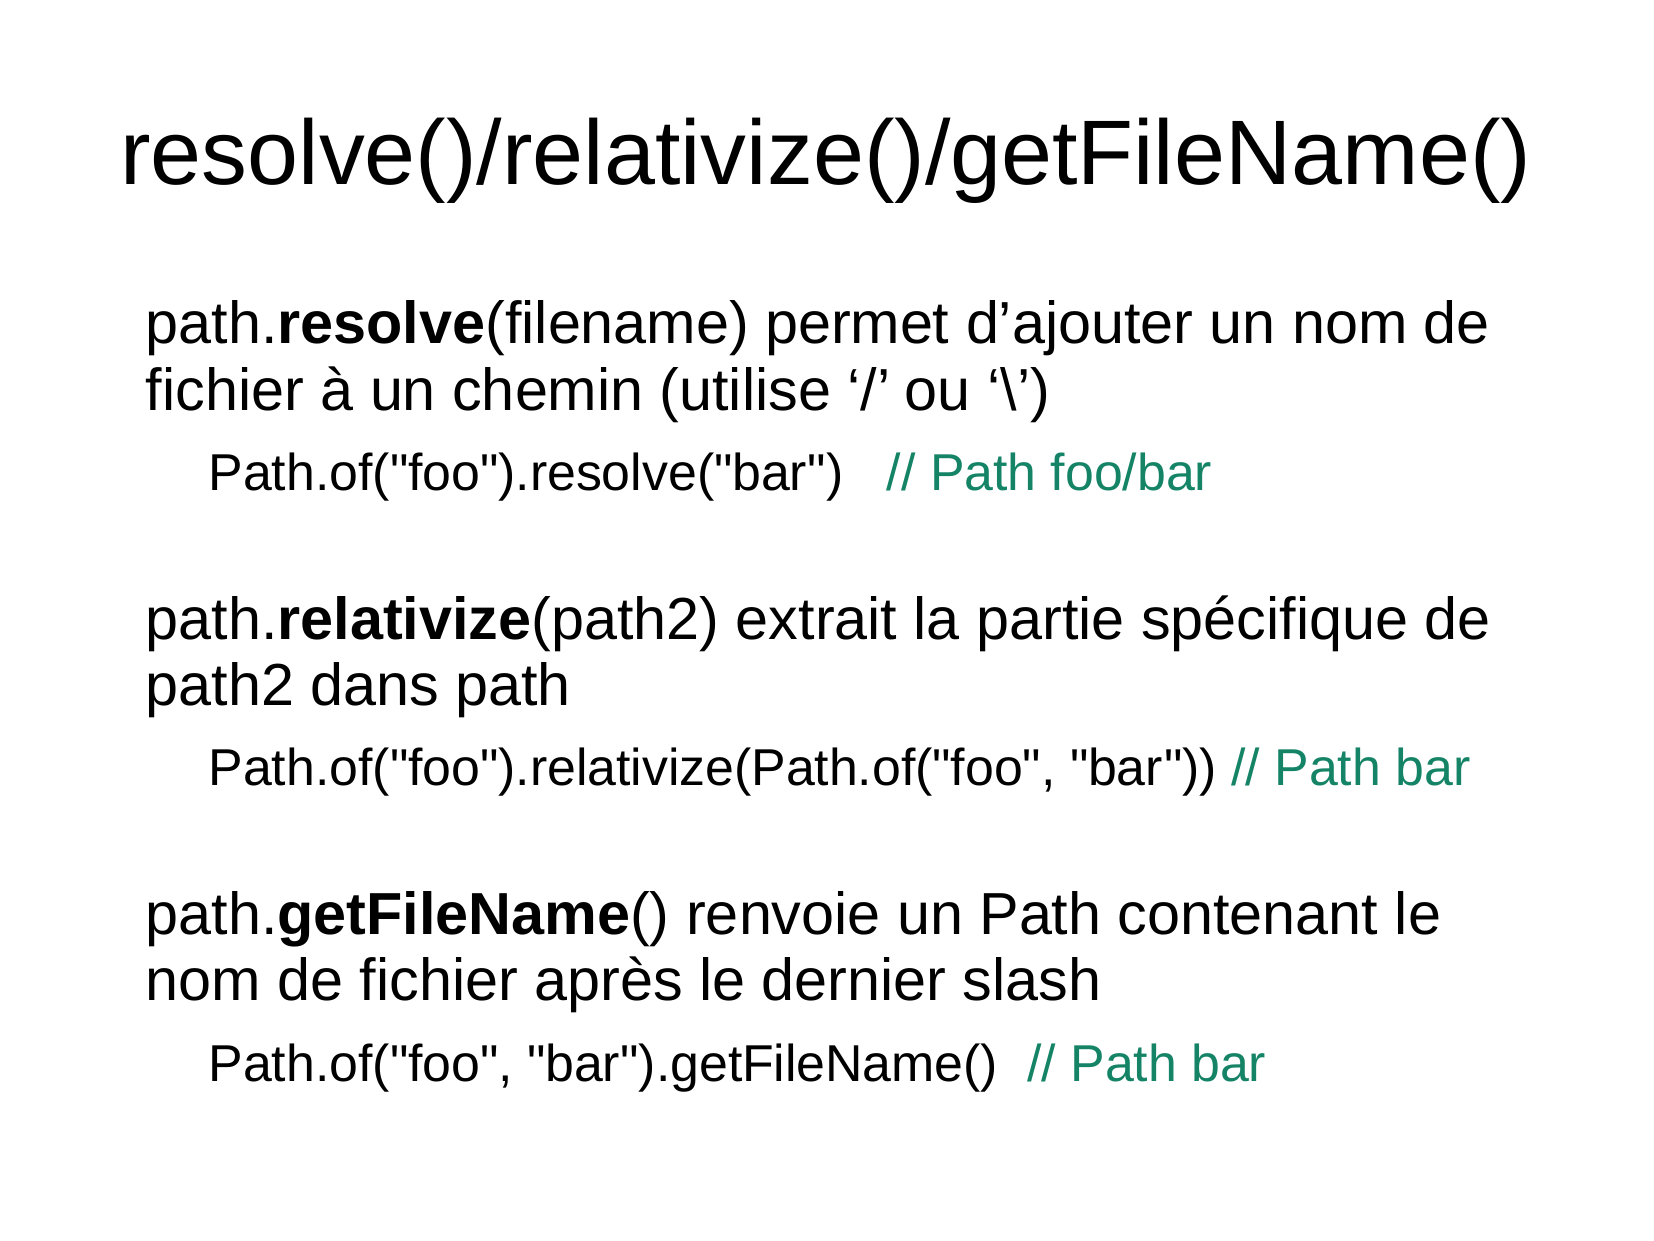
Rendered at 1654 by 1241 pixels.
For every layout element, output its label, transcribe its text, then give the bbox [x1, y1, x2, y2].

list path.resolve(filename) permet d’ajouter un nom de fichier à un chemin (utilise ‘/’ ou ‘\’) Path.of("foo").resolve("bar") // Path foo/bar path.relativize(path2) extrait la partie spécifique de path2 dans path Path.of("foo").relativize(Path.of("foo", "bar")) // Path bar path.getFileName() renvoie un Path contenant le nom de fichier après le dernier slash Path.of("foo", "bar").getFileName() // Path bar [82, 290, 1571, 1096]
title resolve()/relativize()/getFileName() [82, 49, 1571, 257]
